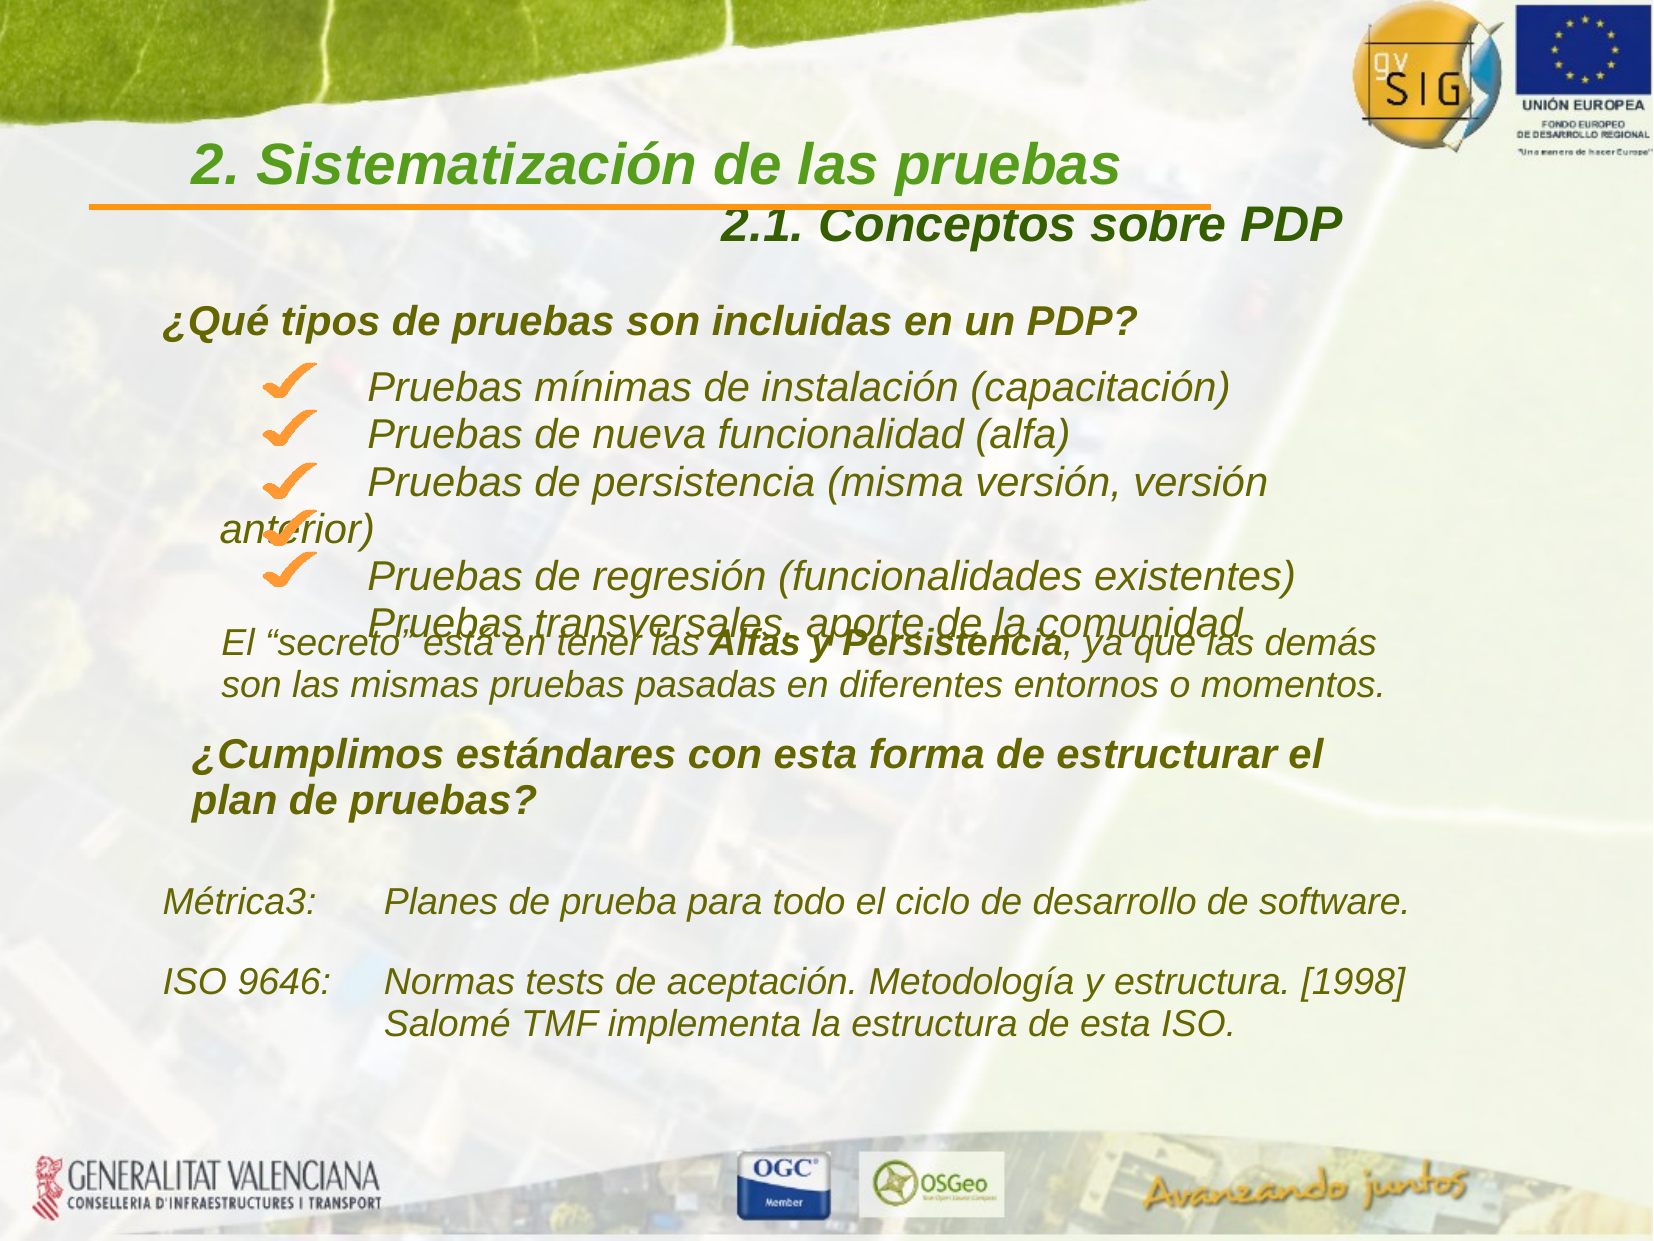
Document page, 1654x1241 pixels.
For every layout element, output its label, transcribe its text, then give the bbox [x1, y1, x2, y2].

text_box Métrica3: Planes de prueba para todo el ciclo de desarrollo de software. [147, 873, 1595, 936]
text_box 2. Sistematización de las pruebas 2.1. Conceptos sobre PDP [177, 124, 1359, 276]
text_box Pruebas mínimas de instalación (capacitación) Pruebas de nueva funcionalidad (alfa) Pruebas de persistencia (misma versión, versión anterior) Pruebas de regresión (funcionalidades existentes) Pruebas transversales, aporte de la comunidad [204, 355, 1447, 621]
text_box ¿Cumplimos estándares con esta forma de estructurar el plan de pruebas? [177, 722, 1359, 844]
picture [0, 0, 1653, 1241]
text_box ISO 9646: Normas tests de aceptación. Metodología y estructura. [1998] Salomé TMF implementa la estructura de esta ISO. [147, 953, 1595, 1063]
text_box El “secreto” está en tener las Alfas y Persistencia, ya que las demás son las mismas pruebas pasadas en diferentes entornos o momentos. [206, 621, 1418, 725]
text_box ¿Qué tipos de pruebas son incluidas en un PDP? [147, 289, 1506, 358]
